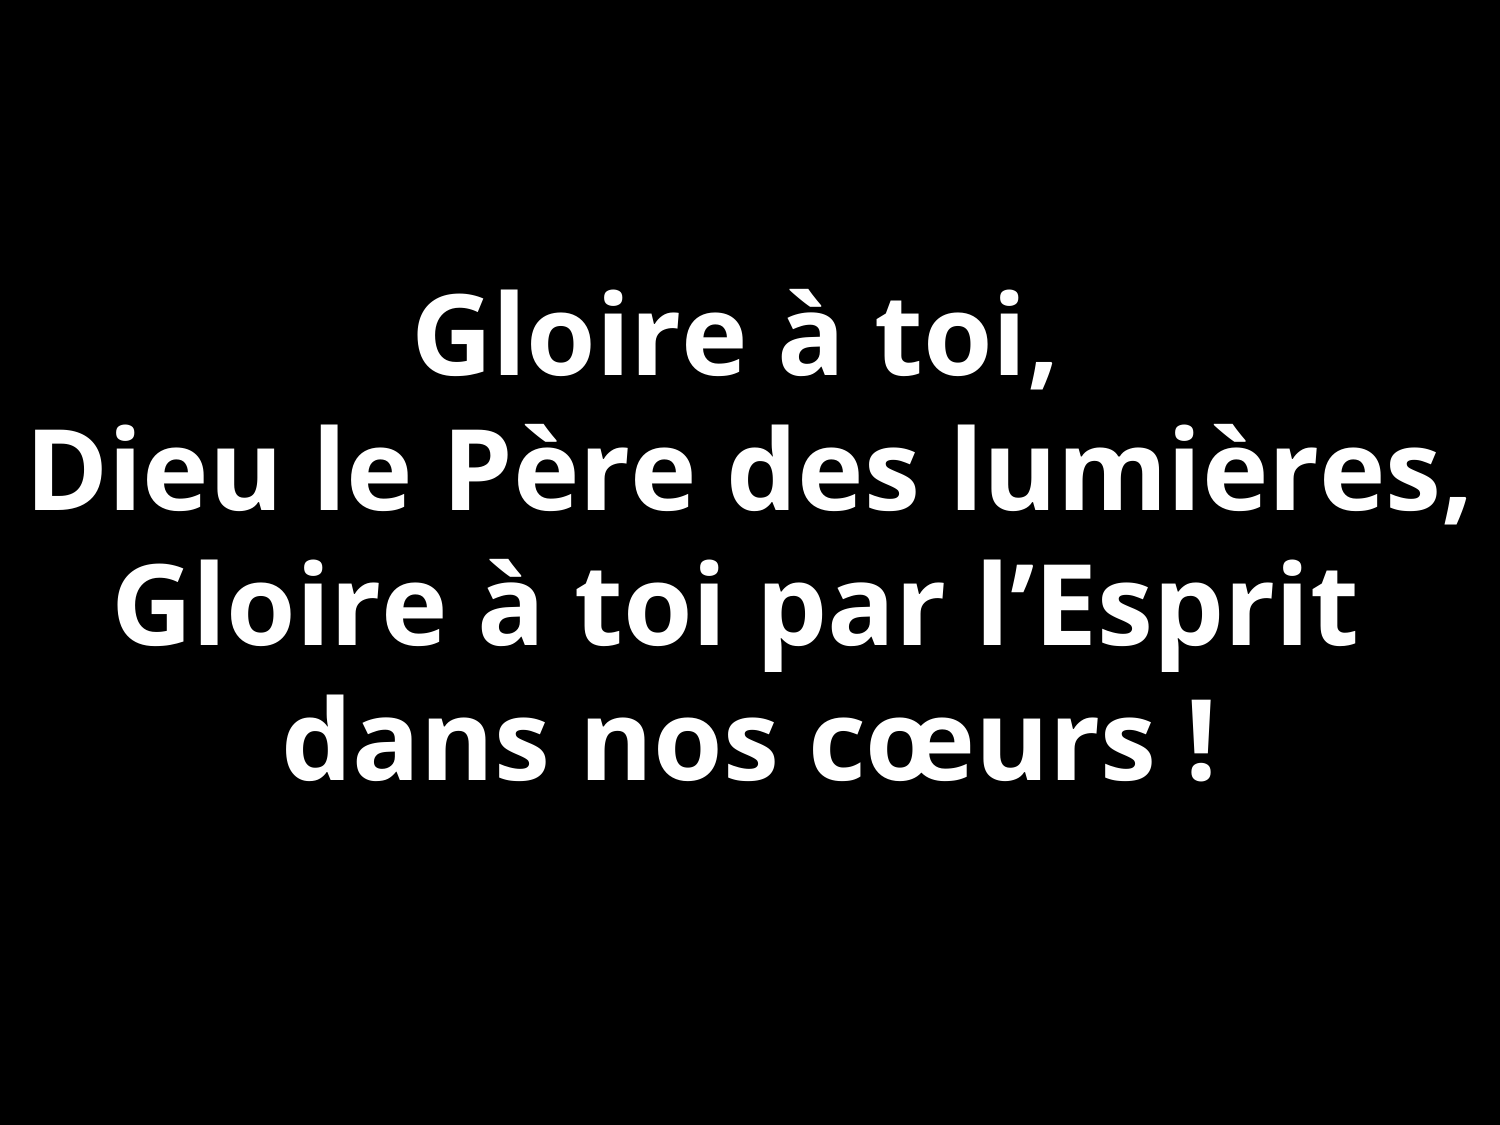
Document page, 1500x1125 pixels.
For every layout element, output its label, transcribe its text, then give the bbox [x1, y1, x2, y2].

text_box Gloire à toi, Dieu le Père des lumières, Gloire à toi par l’Esprit dans nos cœurs ! [0, 337, 1500, 863]
